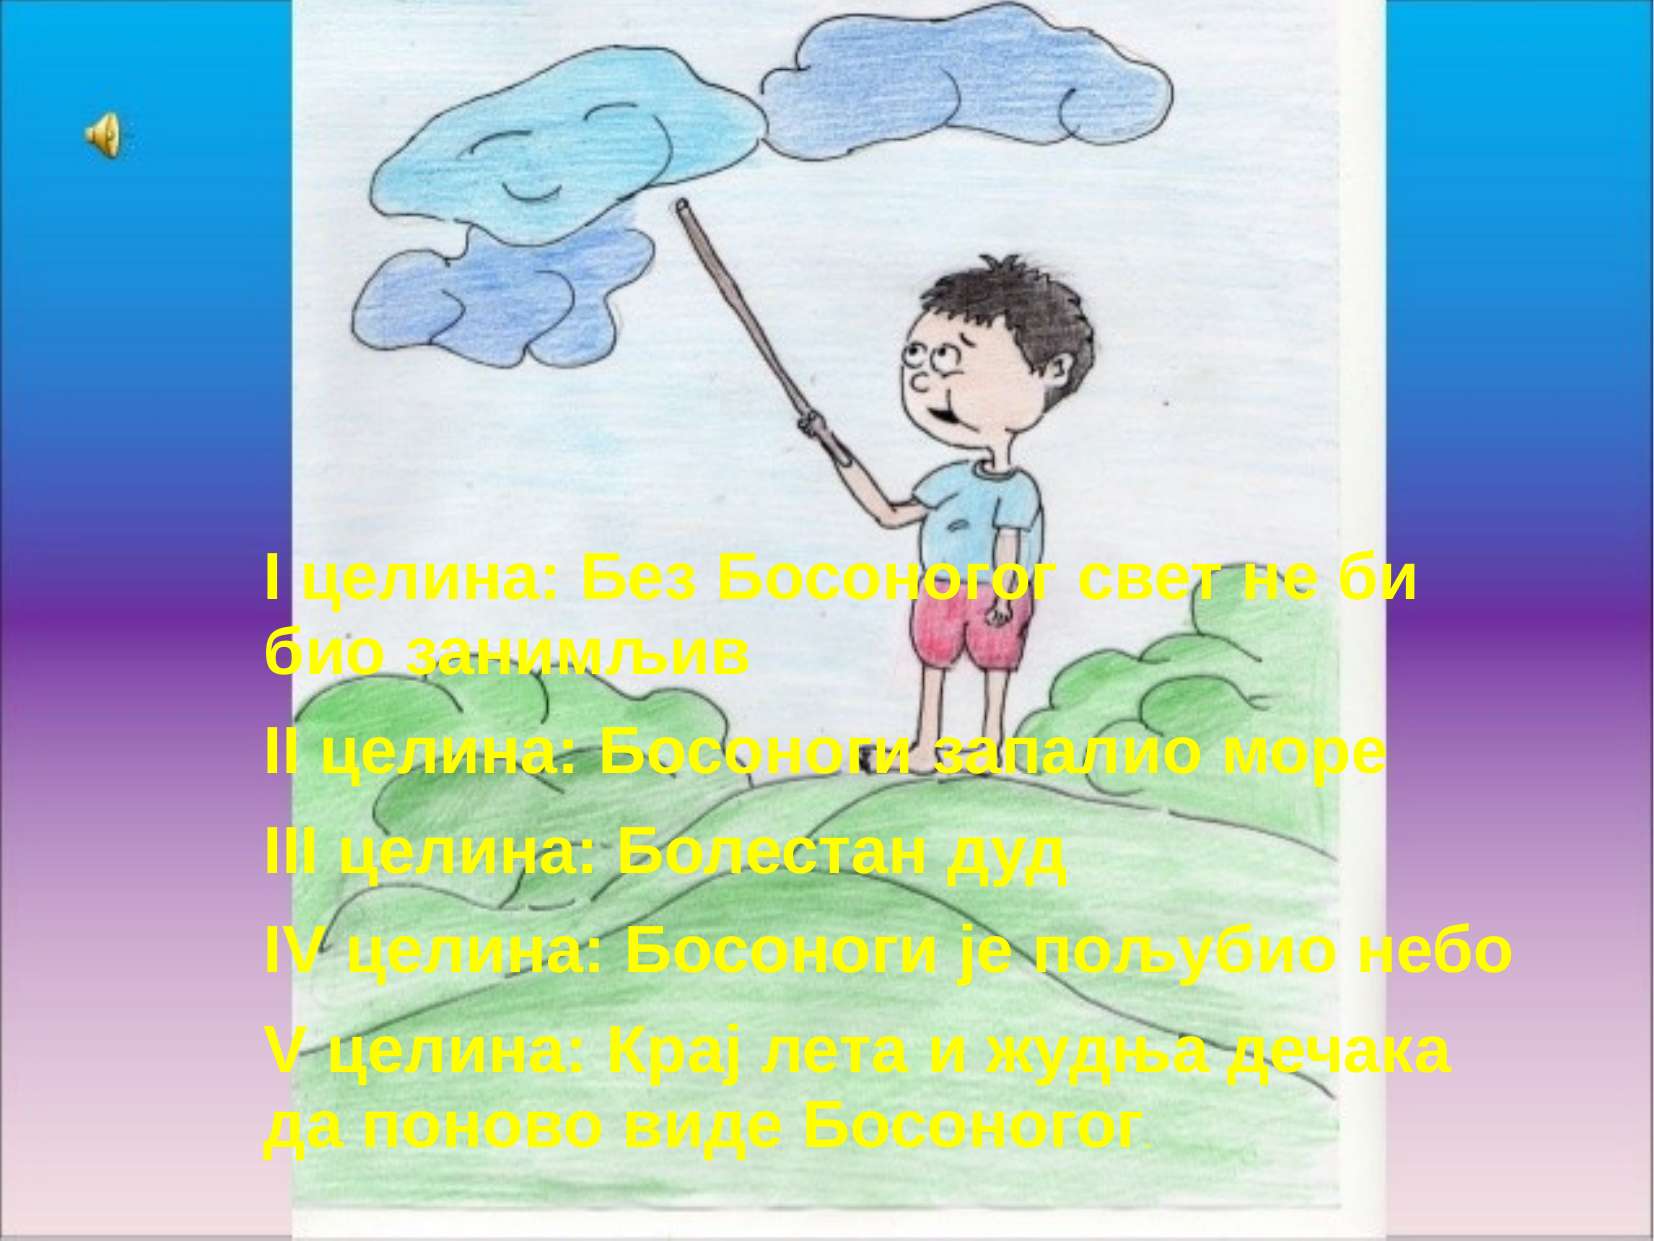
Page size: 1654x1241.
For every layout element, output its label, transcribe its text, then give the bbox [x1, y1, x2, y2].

picture [81, 108, 134, 166]
text_box I целина: Без Босоногог свет не би био занимљив II целина: Босоноги запалио море III целина: Болестан дуд IV целина: Босоноги је пољубио небо V целина: Крај лета и жудња дечака да поново виде Босоногог. [249, 531, 1536, 1241]
picture [0, 0, 1654, 1241]
